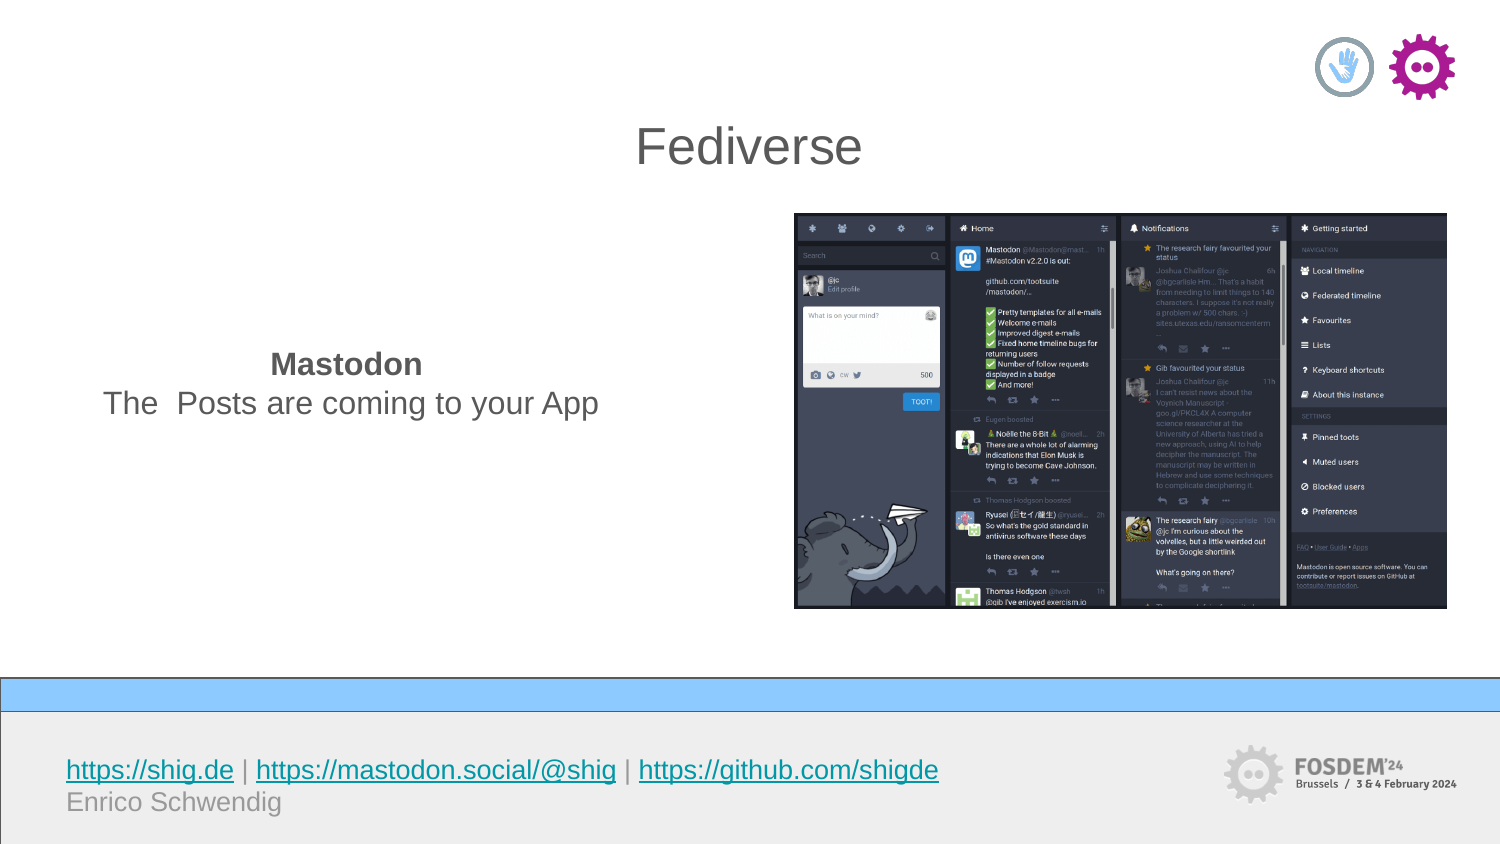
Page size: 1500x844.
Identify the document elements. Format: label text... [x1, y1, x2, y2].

subtitle Mastodon The Posts are coming to your App [61, 328, 641, 459]
picture [1389, 34, 1455, 83]
picture [1312, 34, 1377, 83]
picture [1217, 737, 1467, 814]
title Fediverse [0, 83, 1500, 191]
picture [794, 213, 1447, 609]
